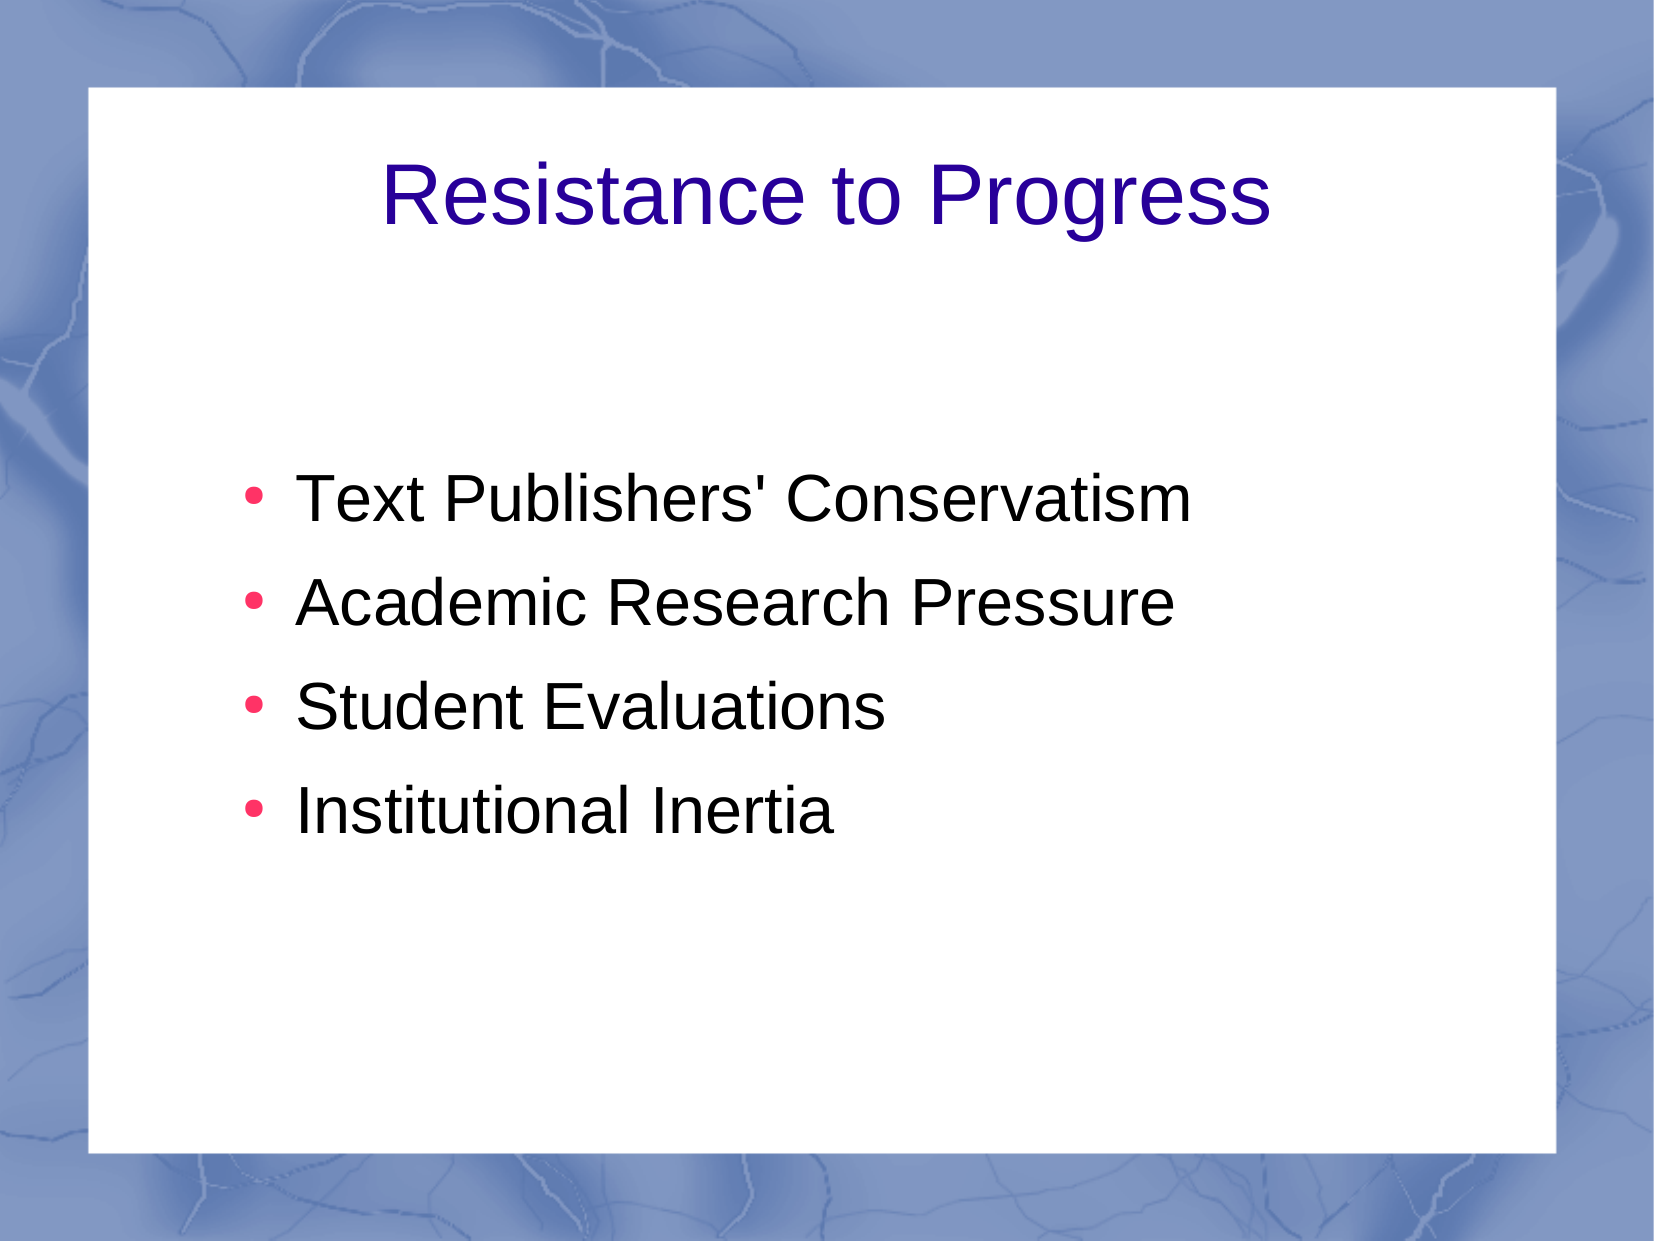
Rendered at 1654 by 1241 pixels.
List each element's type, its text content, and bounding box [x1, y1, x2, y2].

picture [0, 0, 1654, 1241]
list Text Publishers' Conservatism Academic Research Pressure Student Evaluations Institutional Inertia [224, 460, 1583, 1145]
title Resistance to Progress [118, 90, 1536, 298]
